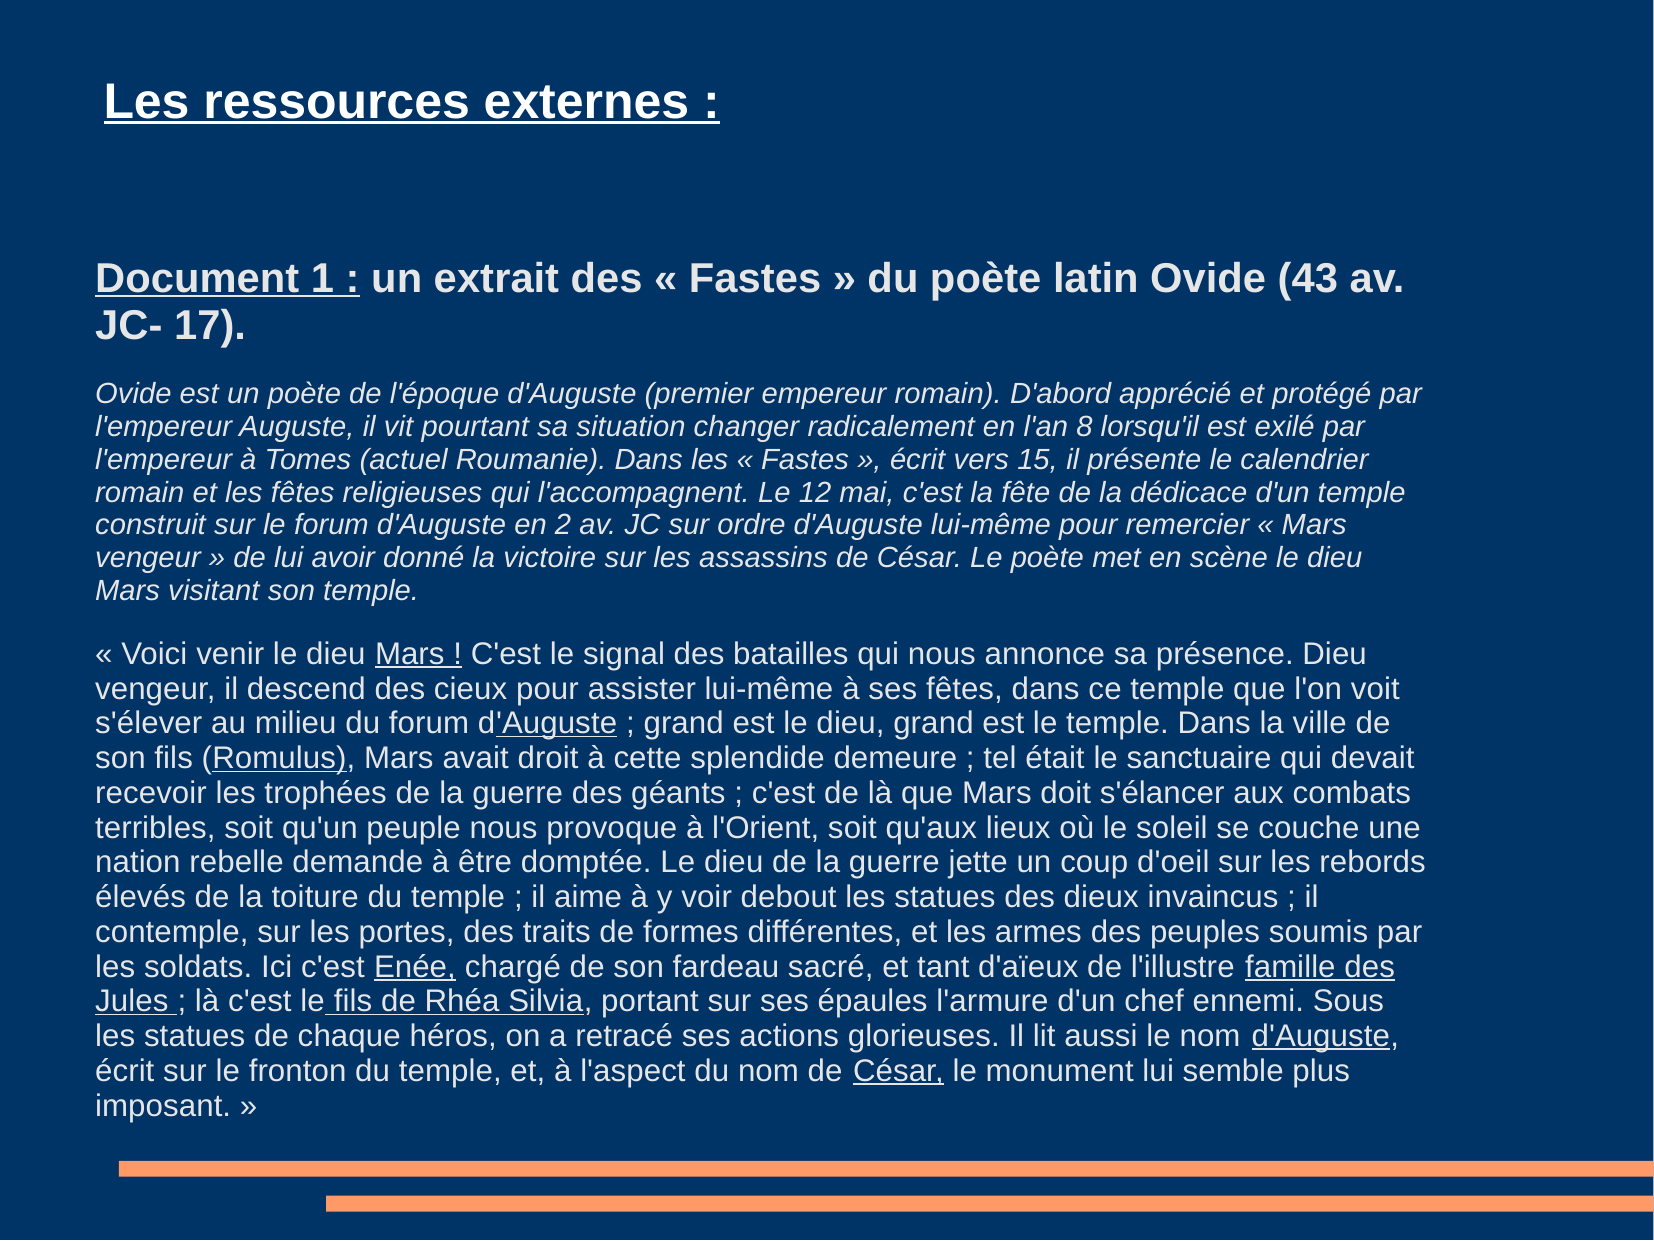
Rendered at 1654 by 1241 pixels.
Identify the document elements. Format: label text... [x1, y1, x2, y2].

text_box Document 1 : un extrait des « Fastes » du poète latin Ovide (43 av. JC- 17). Ovide est un poète de l'époque d'Auguste (premier empereur romain). D'abord apprécié et protégé par l'empereur Auguste, il vit pourtant sa situation changer radicalement en l'an 8 lorsqu'il est exilé par l'empereur à Tomes (actuel Roumanie). Dans les « Fastes », écrit vers 15, il présente le calendrier romain et les fêtes religieuses qui l'accompagnent. Le 12 mai, c'est la fête de la dédicace d'un temple construit sur le forum d'Auguste en 2 av. JC sur ordre d'Auguste lui-même pour remercier « Mars vengeur » de lui avoir donné la victoire sur les assassins de César. Le poète met en scène le dieu Mars visitant son temple. « Voici venir le dieu Mars ! C'est le signal des batailles qui nous annonce sa présence. Dieu vengeur, il descend des cieux pour assister lui-même à ses fêtes, dans ce temple que l'on voit s'élever au milieu du forum d'Auguste ; grand est le dieu, grand est le temple. Dans la ville de son fils (Romulus), Mars avait droit à cette splendide demeure ; tel était le sanctuaire qui devait recevoir les trophées de la guerre des géants ; c'est de là que Mars doit s'élancer aux combats terribles, soit qu'un peuple nous provoque à l'Orient, soit qu'aux lieux où le soleil se couche une nation rebelle demande à être domptée. Le dieu de la guerre jette un coup d'oeil sur les rebords élevés de la toiture du temple ; il aime à y voir debout les statues des dieux invaincus ; il contemple, sur les portes, des traits de formes différentes, et les armes des peuples soumis par les soldats. Ici c'est Enée, chargé de son fardeau sacré, et tant d'aïeux de l'illustre famille des Jules ; là c'est le fils de Rhéa Silvia, portant sur ses épaules l'armure d'un chef ennemi. Sous les statues de chaque héros, on a retracé ses actions glorieuses. Il lit aussi le nom d'Auguste, écrit sur le fronton du temple, et, à l'aspect du nom de César, le monument lui semble plus imposant. » [9, 247, 1449, 1208]
text_box Les ressources externes : [88, 72, 1186, 130]
